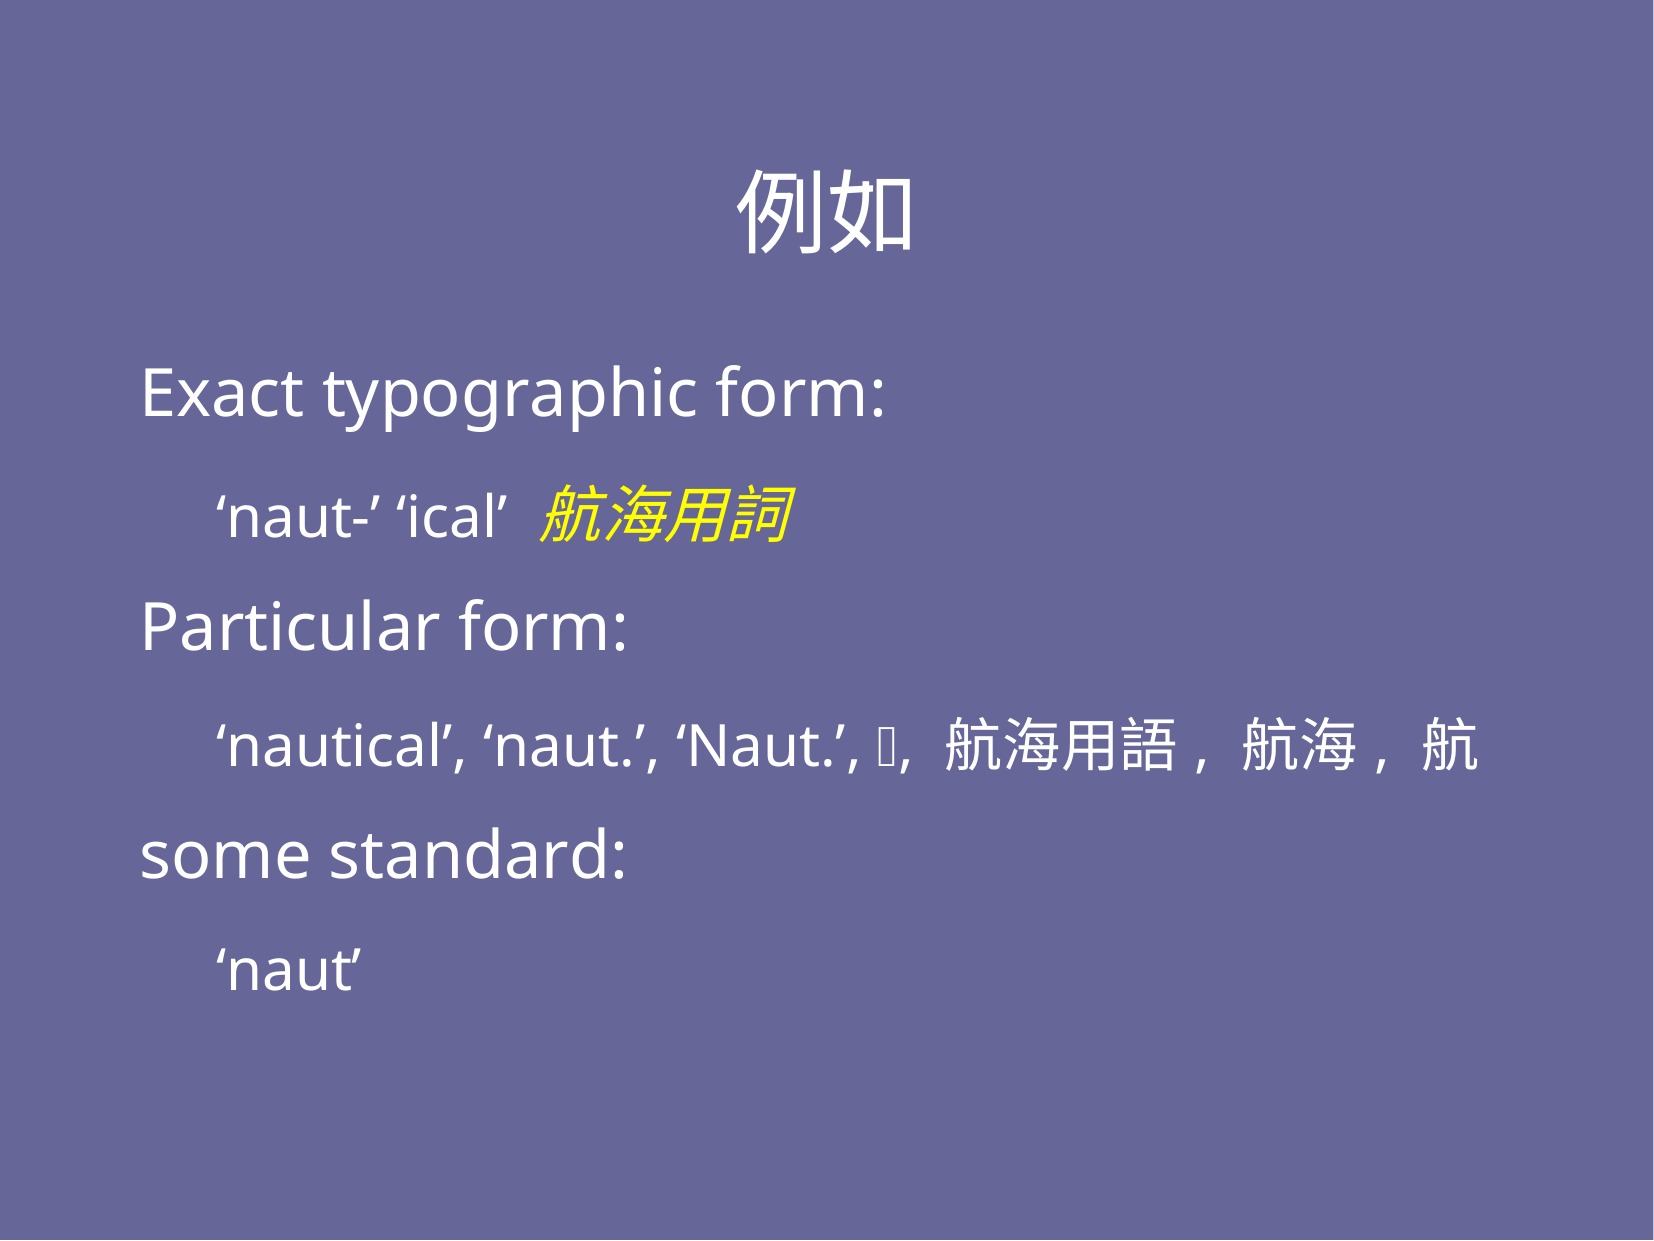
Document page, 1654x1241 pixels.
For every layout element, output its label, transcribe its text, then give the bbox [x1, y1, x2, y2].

list Exact typographic form: ‘naut-’ ‘ical’ 航海用詞 Particular form: ‘nautical’, ‘naut.’, ‘Naut.’, , 航海用語, 航海, 航 some standard: ‘naut’ [121, 344, 1534, 1112]
title 例如 [121, 110, 1534, 303]
